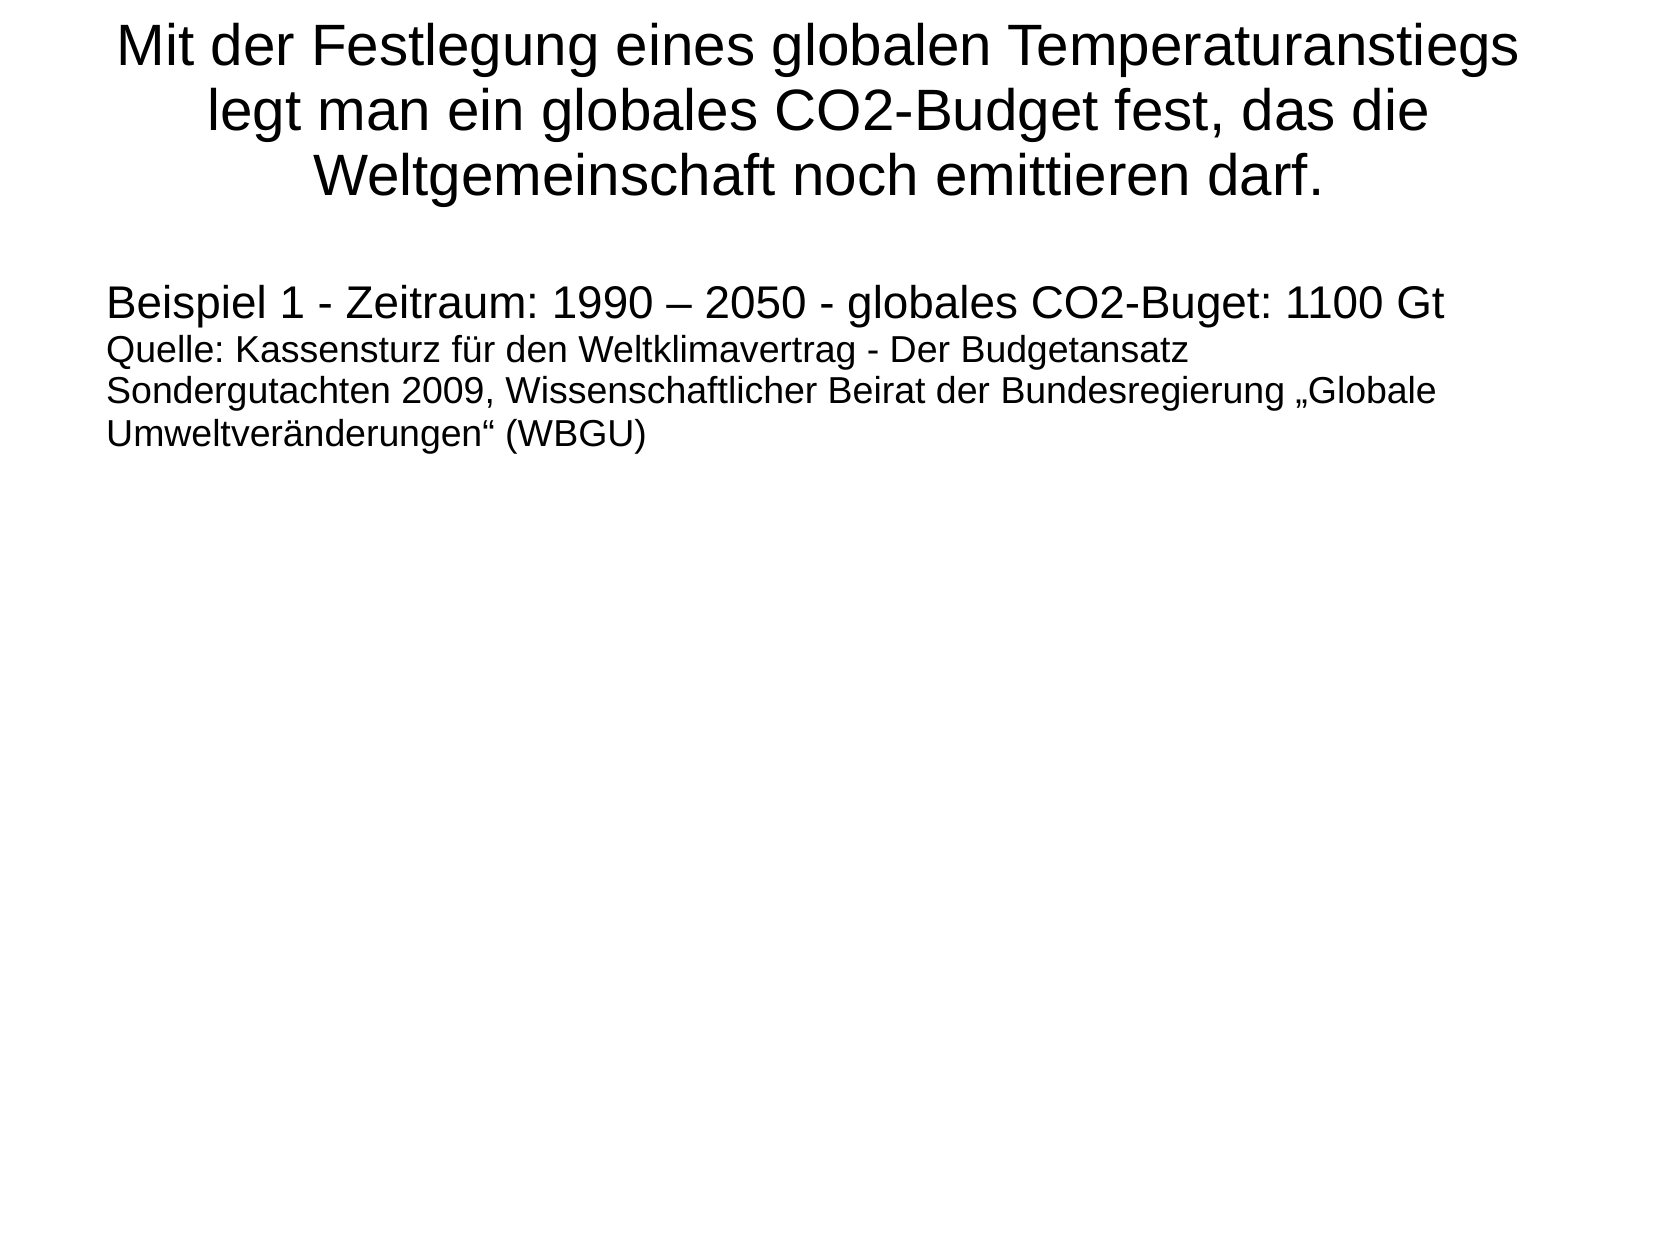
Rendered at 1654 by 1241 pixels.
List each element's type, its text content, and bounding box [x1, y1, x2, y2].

title Mit der Festlegung eines globalen Temperaturanstiegs legt man ein globales CO2-Budget fest, das die Weltgemeinschaft noch emittieren darf. [75, 12, 1564, 220]
subtitle Beispiel 1 - Zeitraum: 1990 – 2050 - globales CO2-Buget: 1100 Gt Quelle: Kassensturz für den Weltklimavertrag - Der Budgetansatz Sondergutachten 2009, Wissenschaftlicher Beirat der Bundesregierung „Globale Umweltveränderungen“ (WBGU) [106, 276, 1595, 928]
